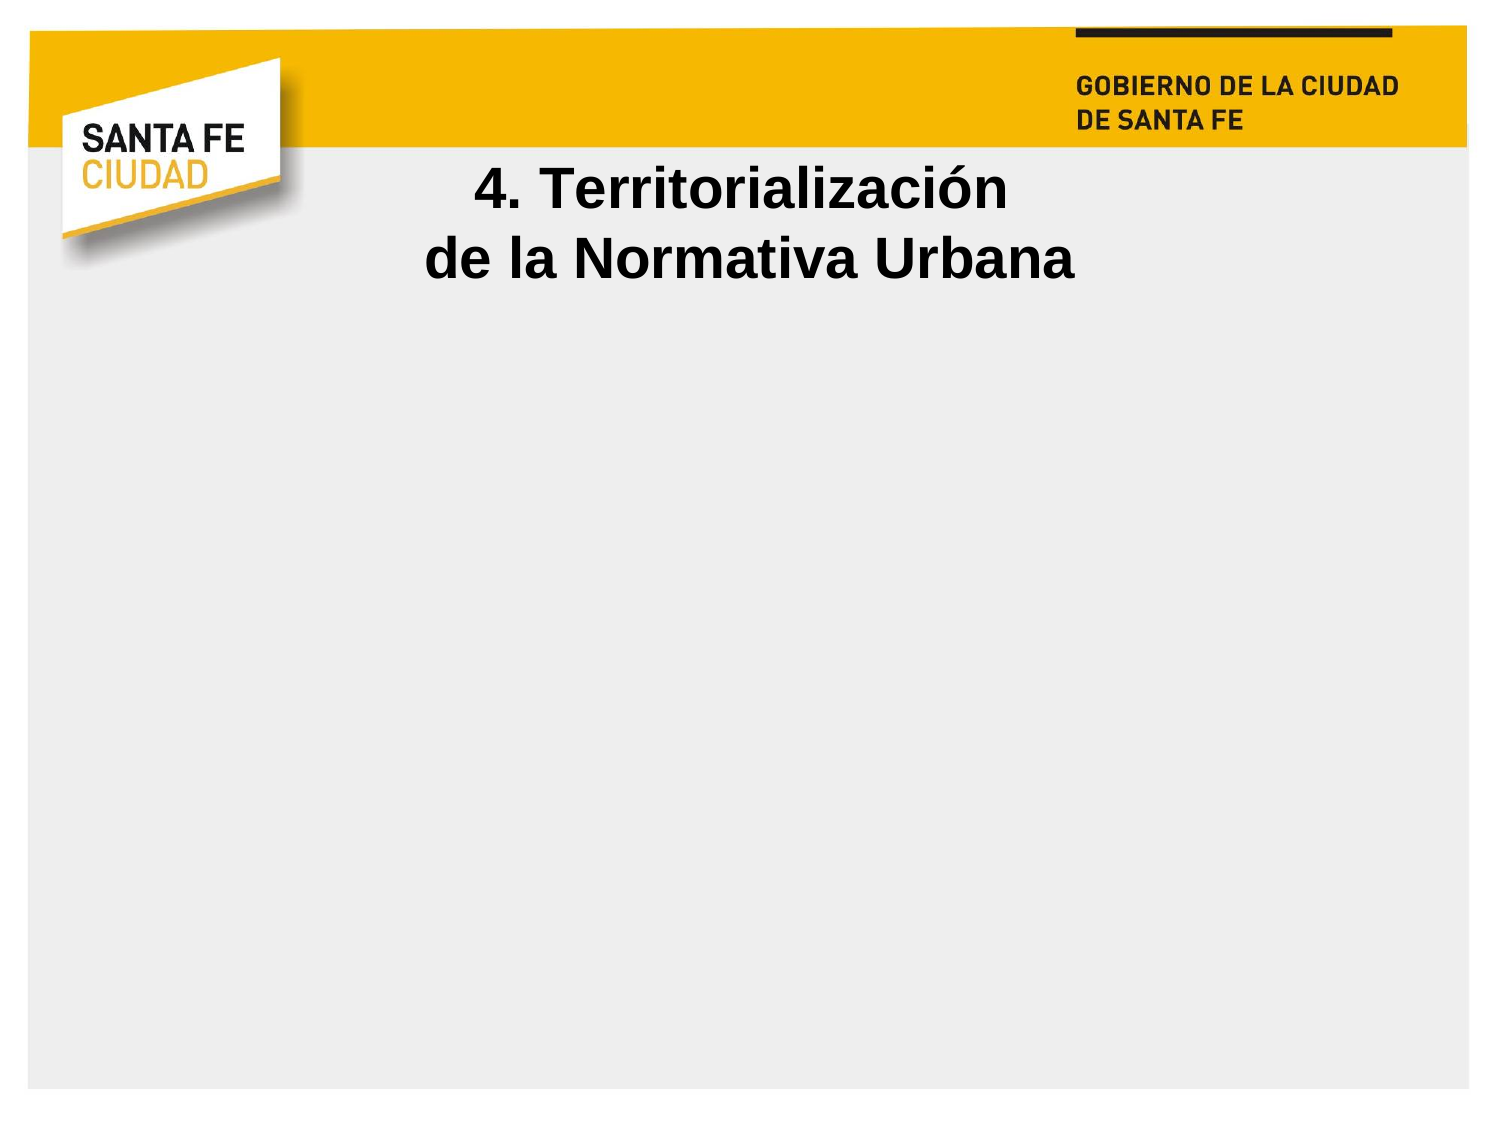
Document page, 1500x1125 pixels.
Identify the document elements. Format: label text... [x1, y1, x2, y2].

text_box 4. Territorialización de la Normativa Urbana [29, 172, 1471, 268]
picture [0, 1, 1500, 1124]
